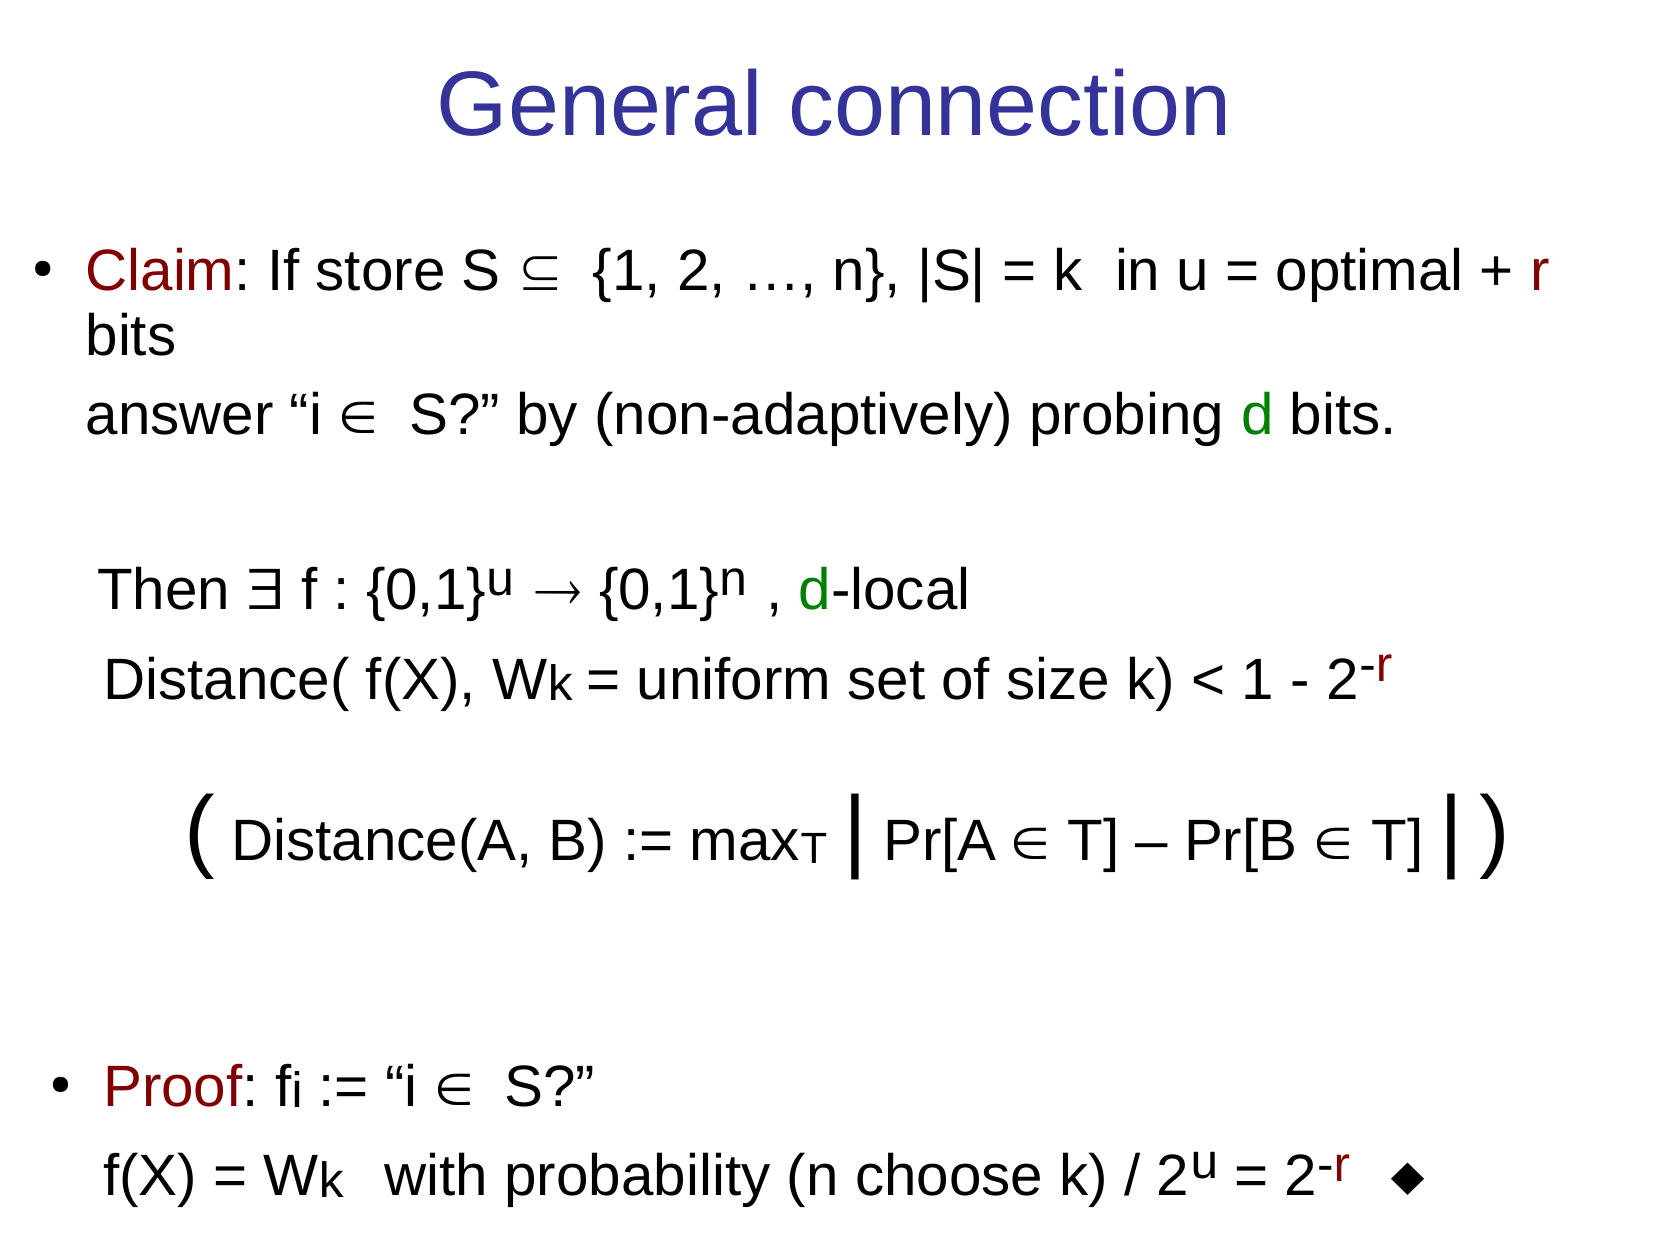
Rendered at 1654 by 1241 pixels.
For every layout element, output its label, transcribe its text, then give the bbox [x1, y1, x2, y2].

title General connection [131, 0, 1538, 207]
list Claim: If store S  {1, 2, …, n}, |S| = k in u = optimal + r bits answer “i  S?” by (non-adaptively) probing d bits. Then  f : {0,1}u  {0,1}n , d-local Distance( f(X), Wk = uniform set of size k) < 1 - 2-r ( Distance(A, B) := maxT | Pr[A  T] – Pr[B  T] | ) Proof: fi := “i  S?” f(X) = Wk with probability (n choose k) / 2u = 2-r  [0, 150, 1654, 1241]
